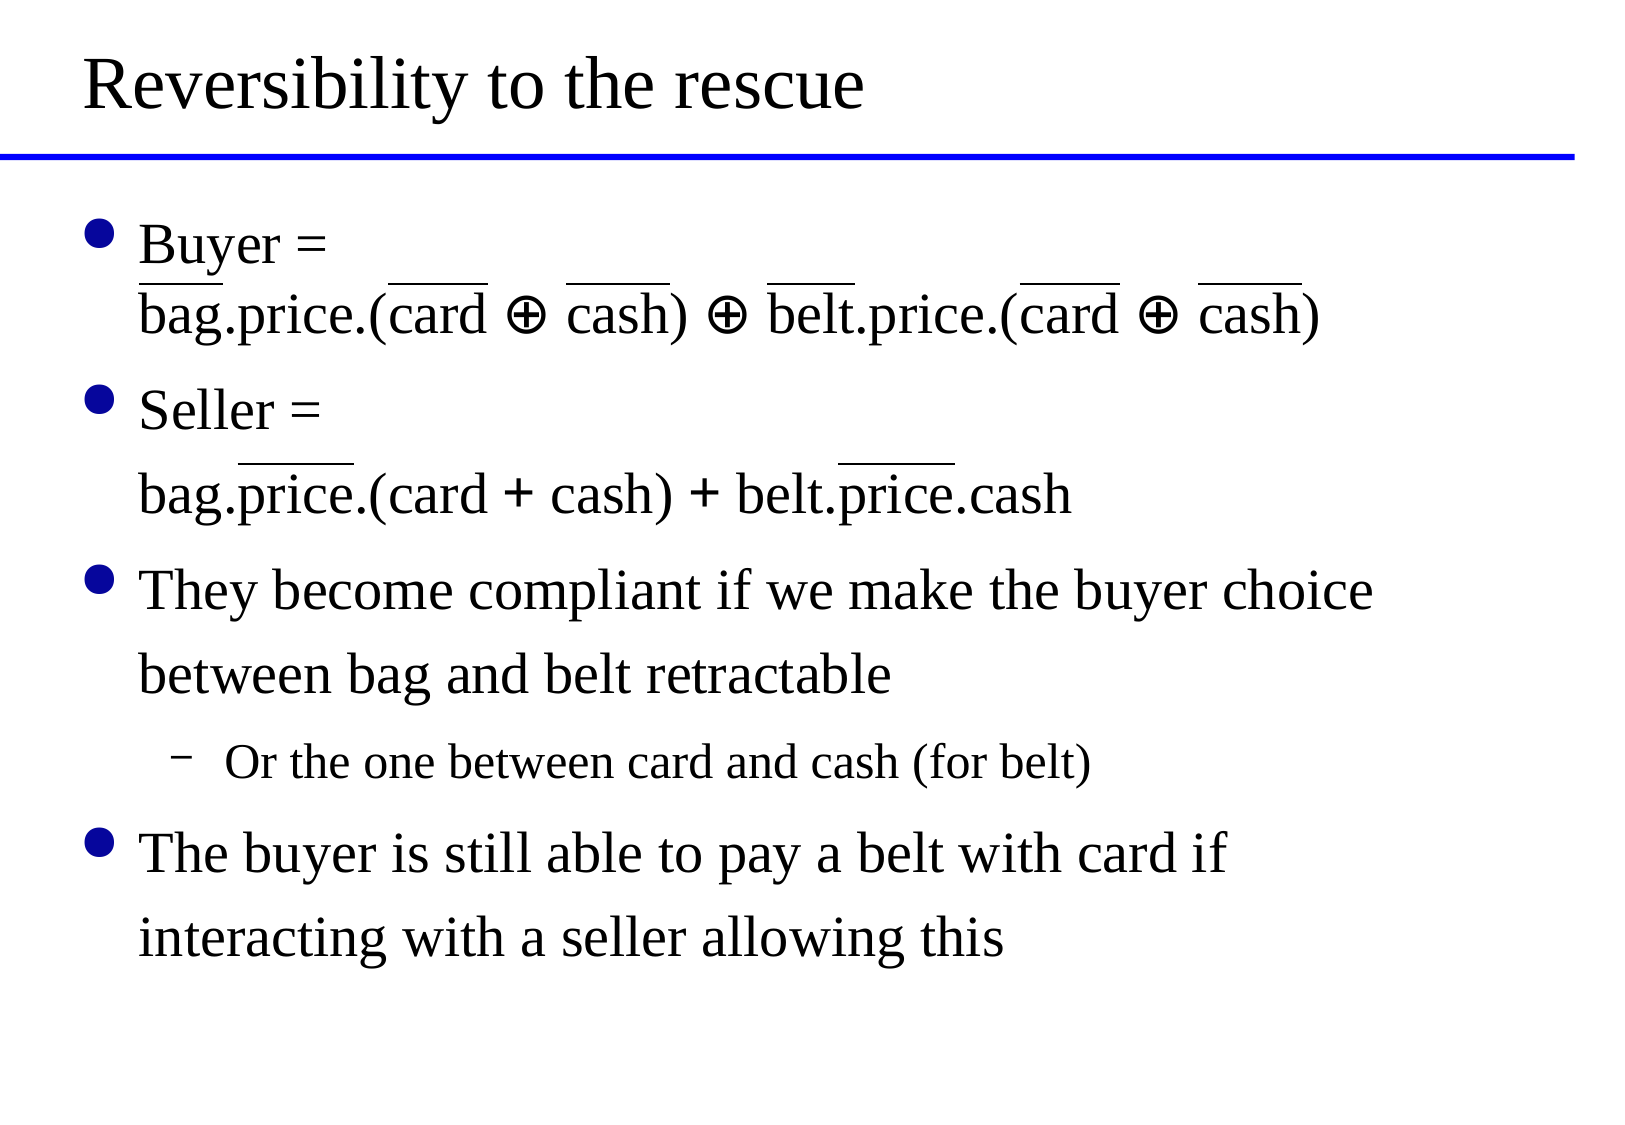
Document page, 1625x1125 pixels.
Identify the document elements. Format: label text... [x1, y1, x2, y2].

title Reversibility to the rescue [67, 27, 1544, 131]
list Buyer = bag.price.(card ⊕ cash) ⊕ belt.price.(card ⊕ cash) Seller = bag.price.(card + cash) + belt.price.cash They become compliant if we make the buyer choice between bag and belt retractable Or the one between card and cash (for belt) The buyer is still able to pay a belt with card if interacting with a seller allowing this [67, 198, 1478, 1061]
